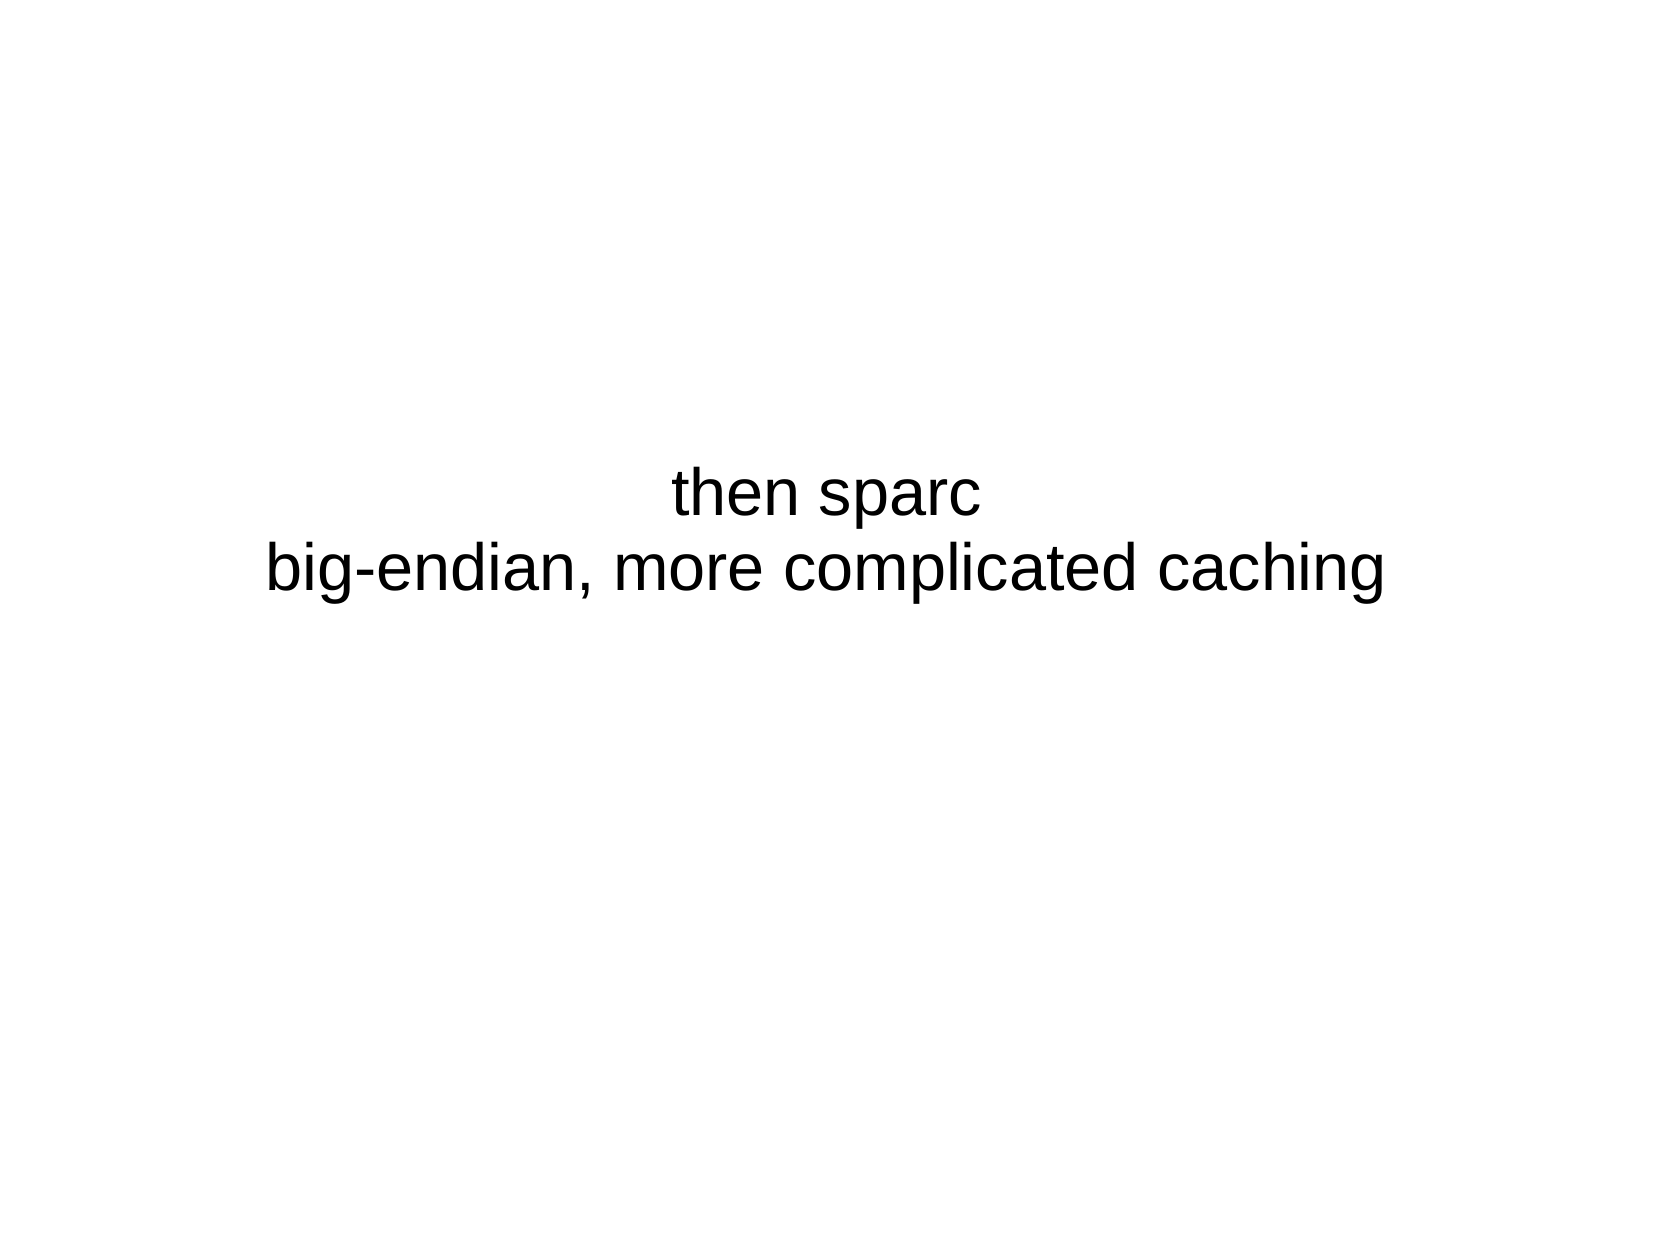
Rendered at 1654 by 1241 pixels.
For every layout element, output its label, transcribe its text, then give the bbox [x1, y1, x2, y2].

subtitle then sparc big-endian, more complicated caching [82, 49, 1571, 1010]
